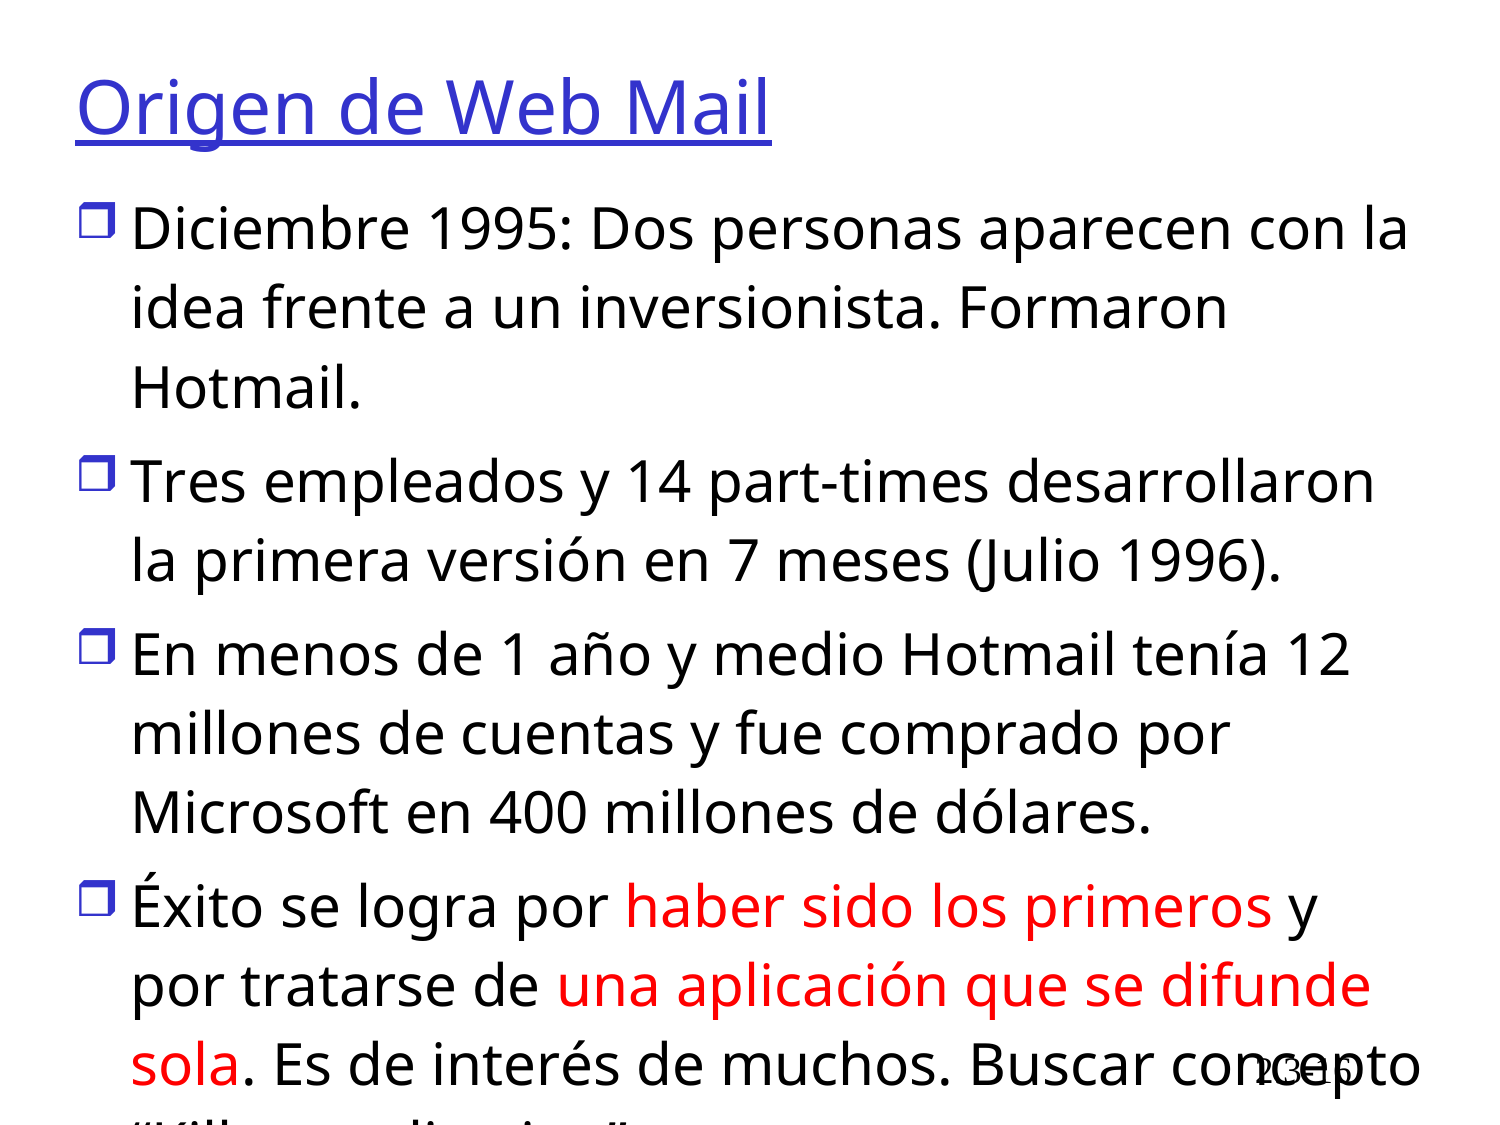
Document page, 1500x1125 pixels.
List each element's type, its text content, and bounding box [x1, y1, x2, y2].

list Diciembre 1995: Dos personas aparecen con la idea frente a un inversionista. Formaron Hotmail. Tres empleados y 14 part-times desarrollaron la primera versión en 7 meses (Julio 1996). En menos de 1 año y medio Hotmail tenía 12 millones de cuentas y fue comprado por Microsoft en 400 millones de dólares. Éxito se logra por haber sido los primeros y por tratarse de una aplicación que se difunde sola. Es de interés de muchos. Buscar concepto “Killer application” [75, 187, 1426, 874]
title Origen de Web Mail [75, 23, 1426, 187]
